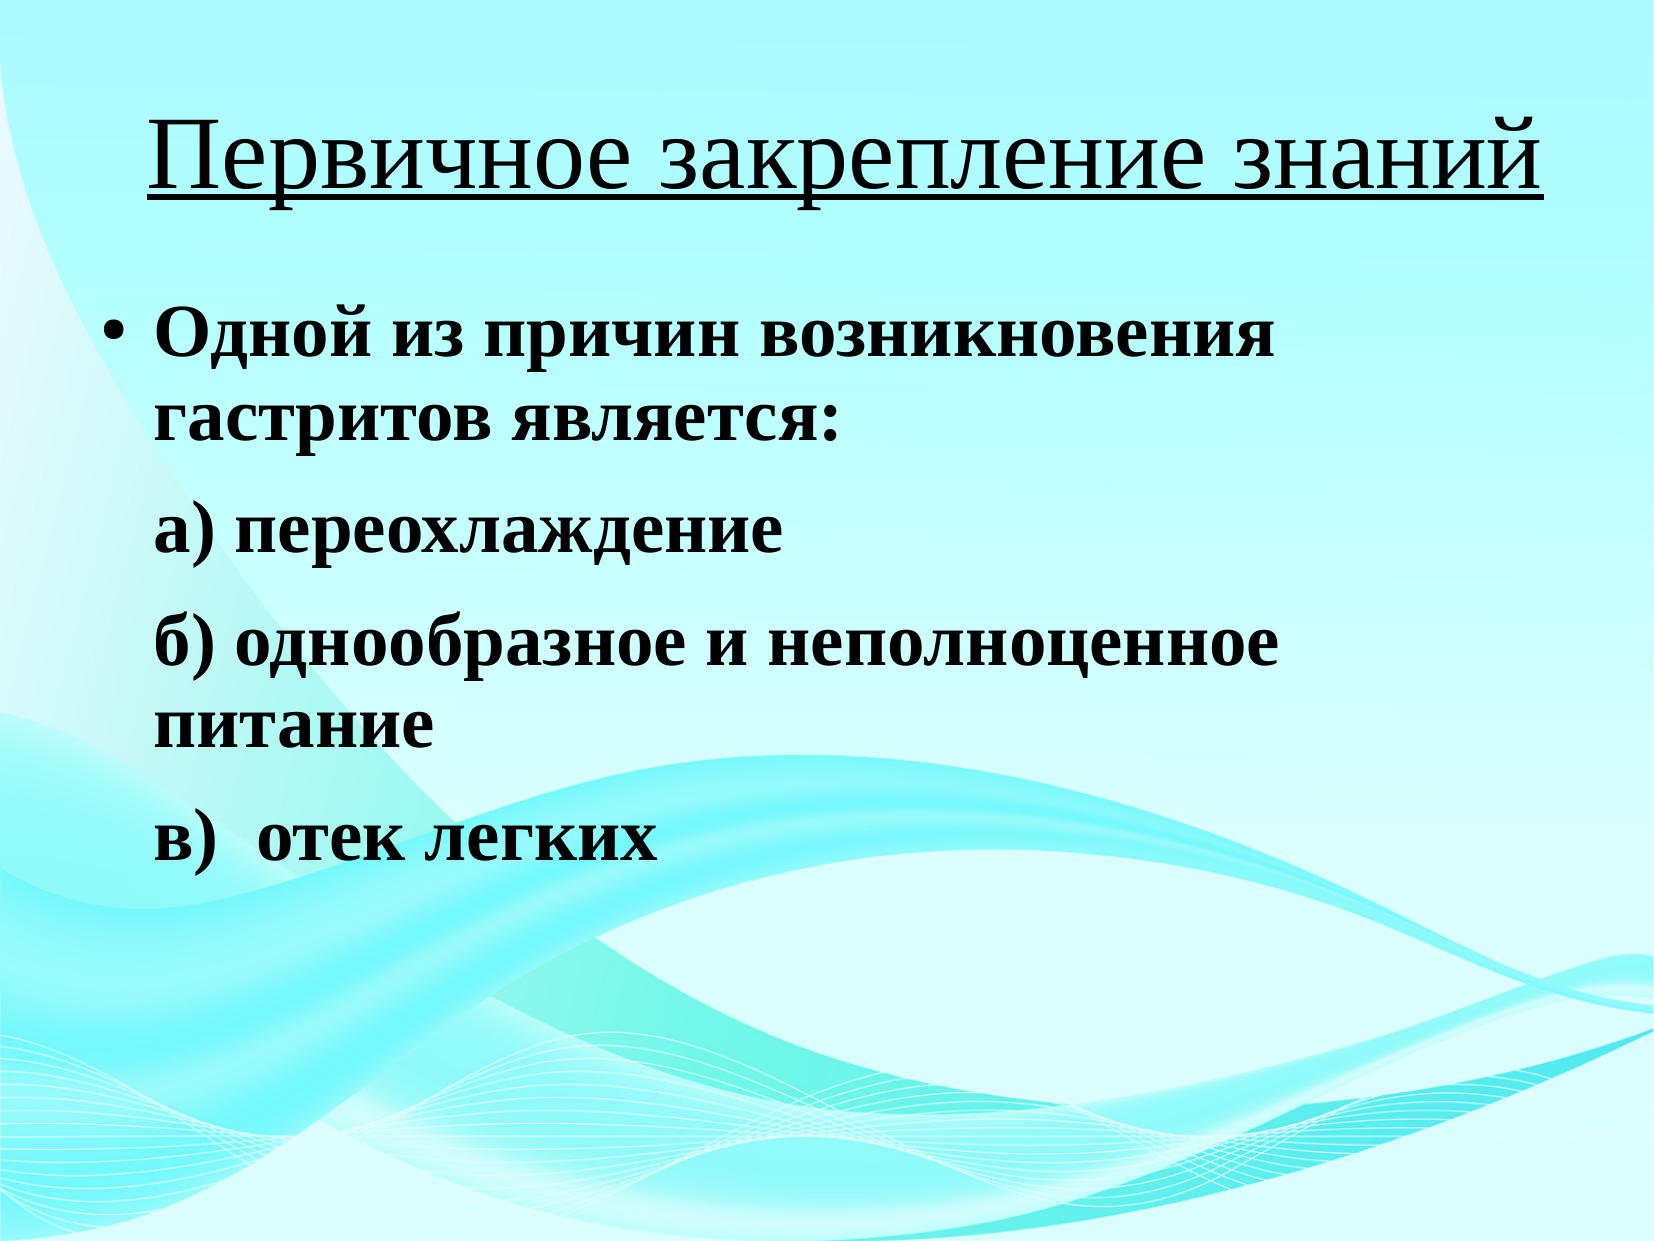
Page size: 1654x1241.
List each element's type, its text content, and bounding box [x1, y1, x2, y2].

list Одной из причин возникновения гастритов является: а) переохлаждение б) однообразное и неполноценное питание в) отек легких [82, 290, 1571, 1109]
title Первичное закрепление знаний [82, 49, 1571, 257]
picture [0, 0, 1654, 1241]
